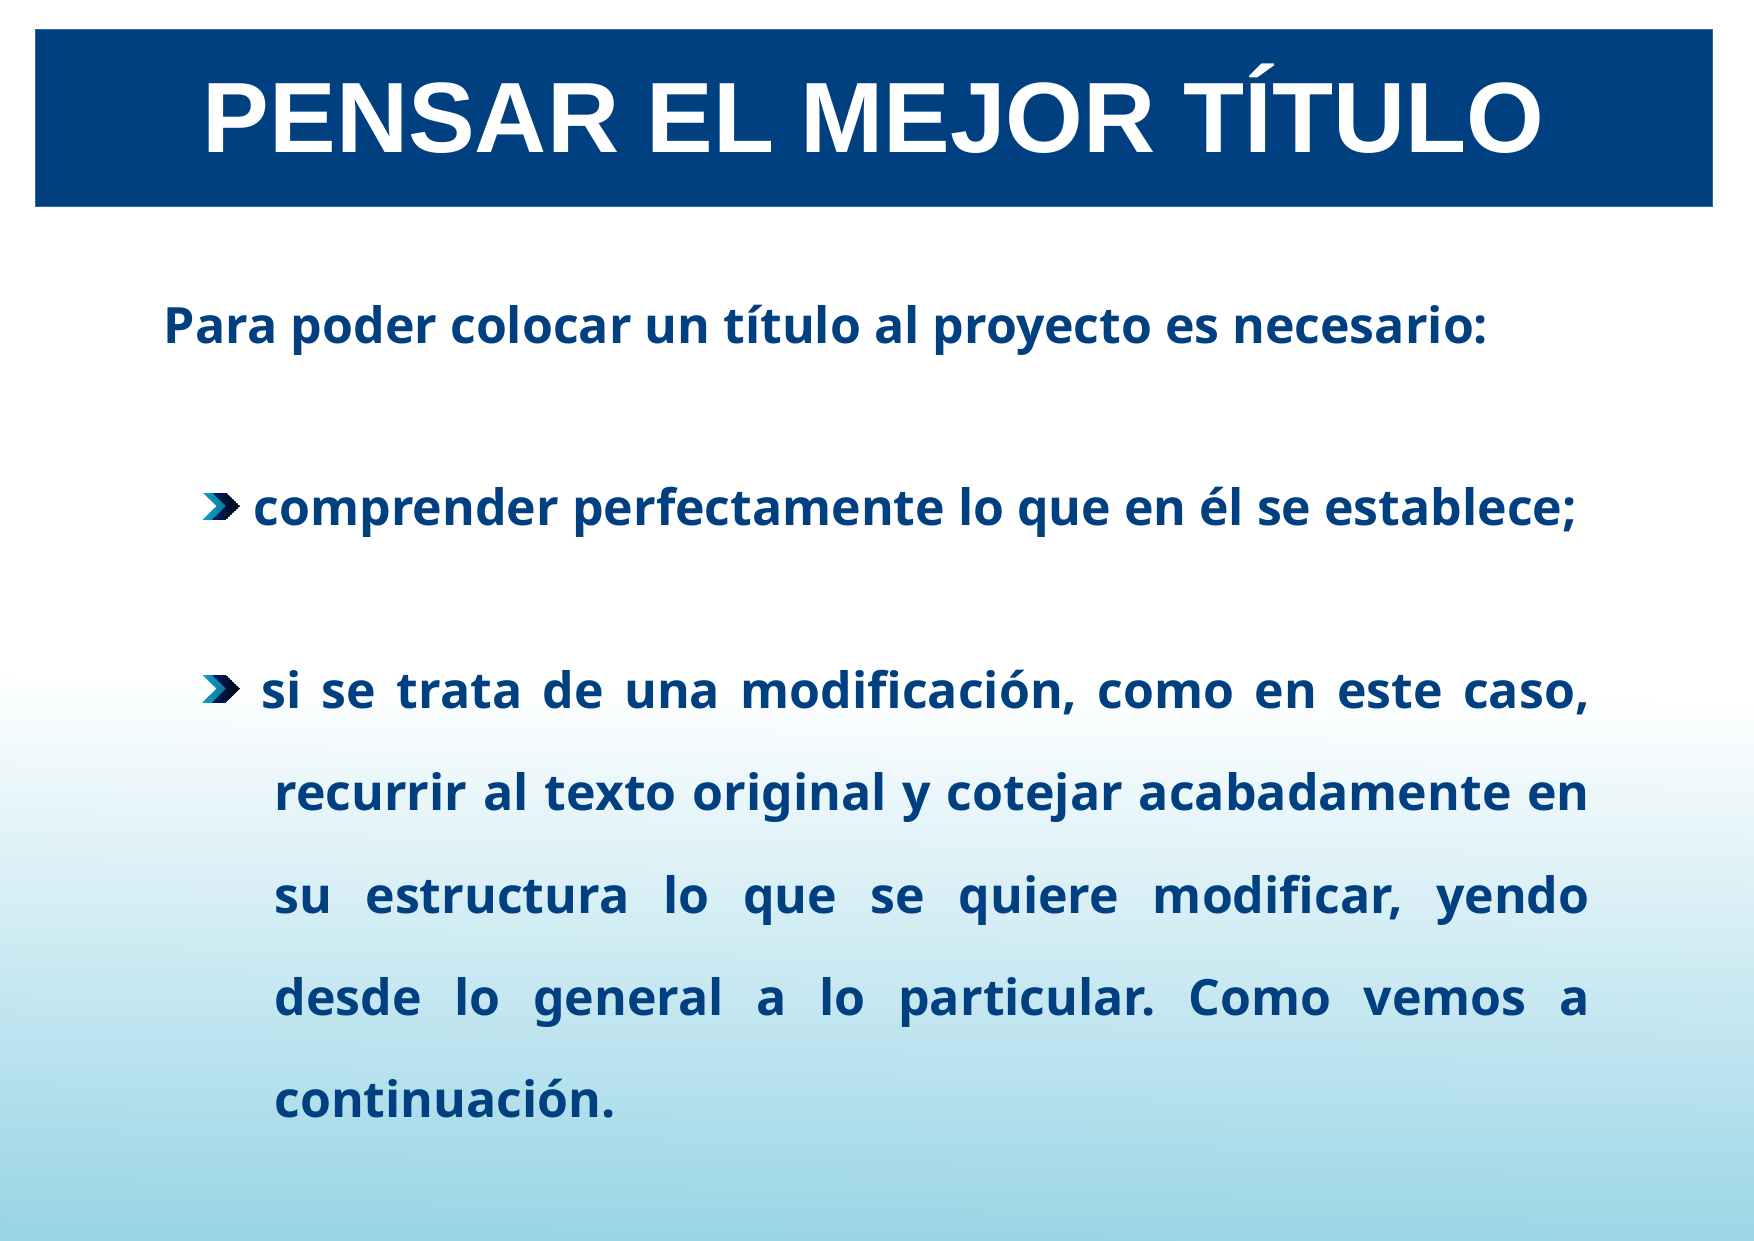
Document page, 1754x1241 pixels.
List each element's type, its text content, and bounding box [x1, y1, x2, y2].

text_box PENSAR EL MEJOR TÍTULO [35, 29, 1713, 207]
text_box Para poder colocar un título al proyecto es necesario: comprender perfectamente lo que en él se establece; si se trata de una modificación, como en este caso, recurrir al texto original y cotejar acabadamente en su estructura lo que se quiere modificar, yendo desde lo general a lo particular. Como vemos a continuación. [149, 248, 1605, 1198]
